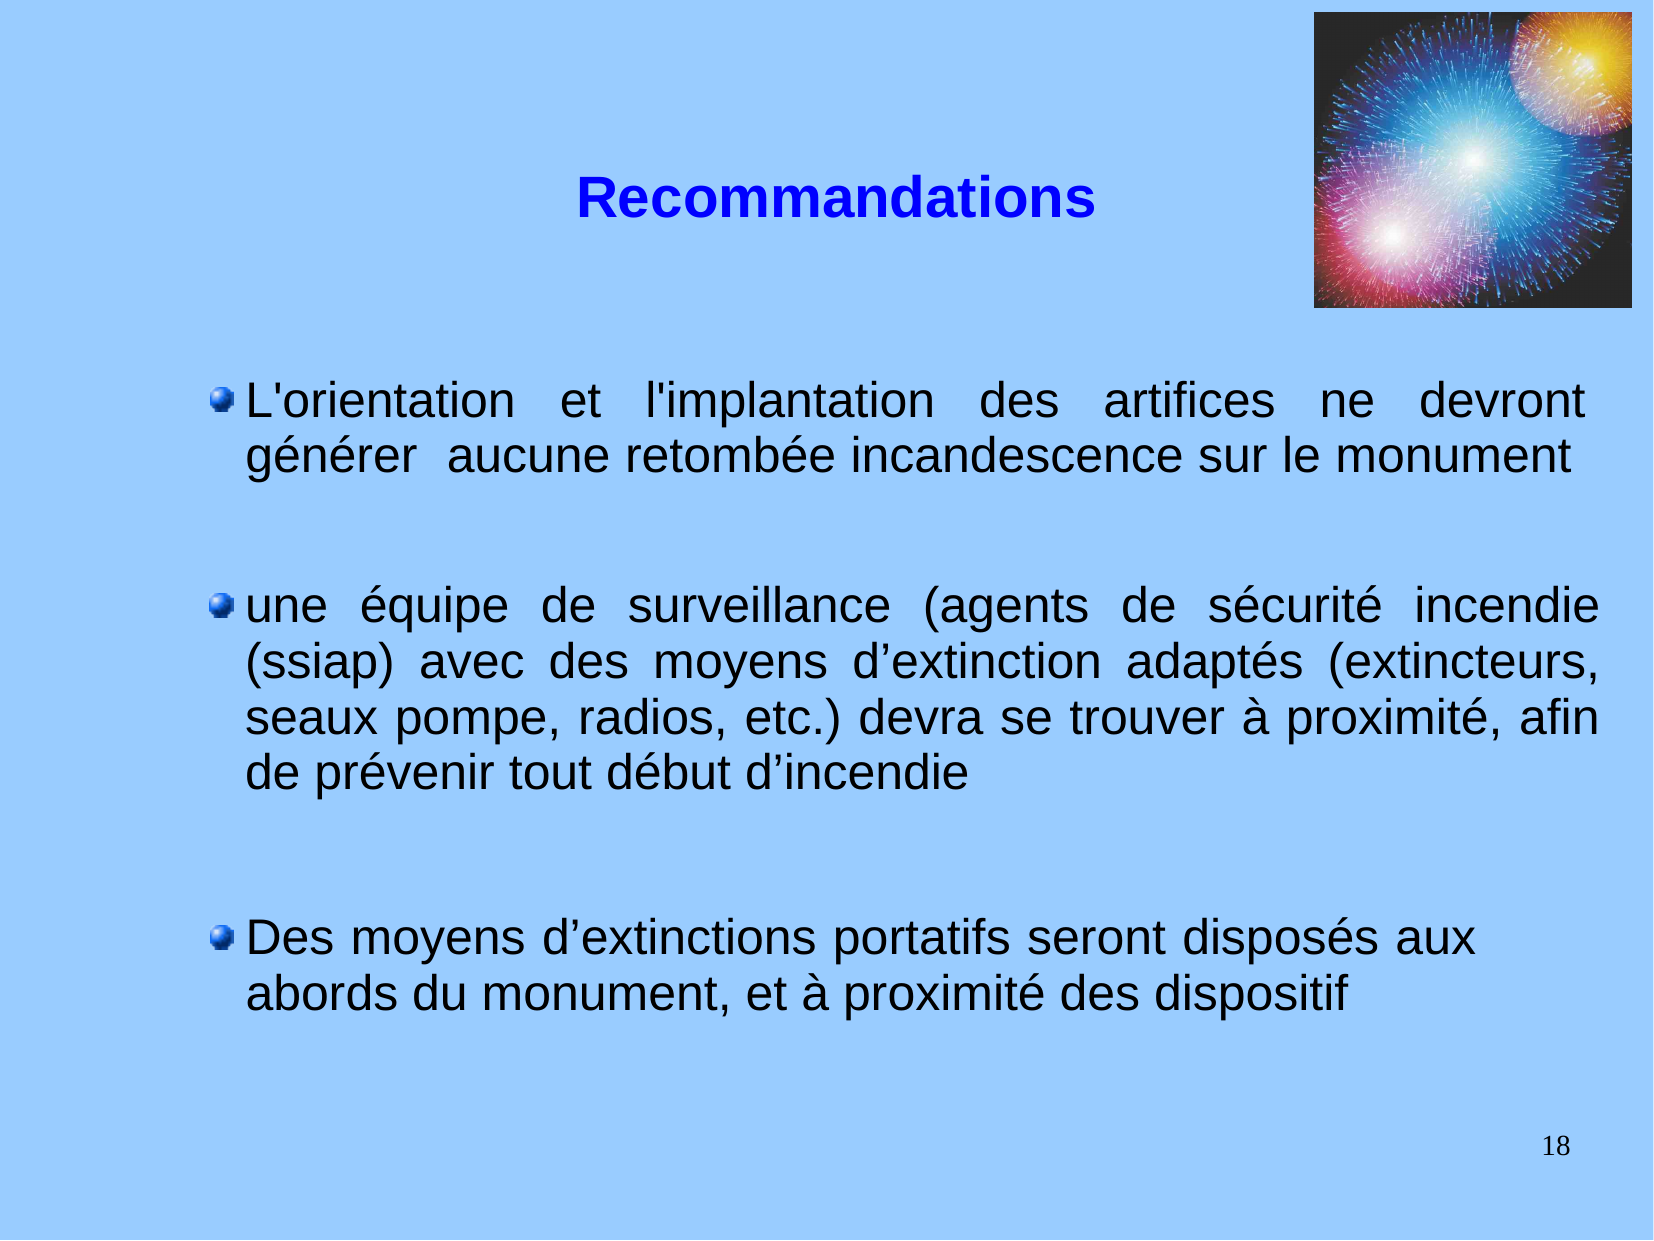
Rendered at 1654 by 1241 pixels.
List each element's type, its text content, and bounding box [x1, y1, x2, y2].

title Recommandations [122, 151, 1530, 238]
text_box Des moyens d’extinctions portatifs seront disposés aux abords du monument, et à proximité des dispositif [195, 902, 1602, 1046]
picture [1314, 12, 1632, 308]
text_box L'orientation et l'implantation des artifices ne devront générer aucune retombée incandescence sur le monument [195, 364, 1602, 547]
text_box une équipe de surveillance (agents de sécurité incendie (ssiap) avec des moyens d’extinction adaptés (extincteurs, seaux pompe, radios, etc.) devra se trouver à proximité, afin de prévenir tout début d’incendie [194, 570, 1616, 837]
